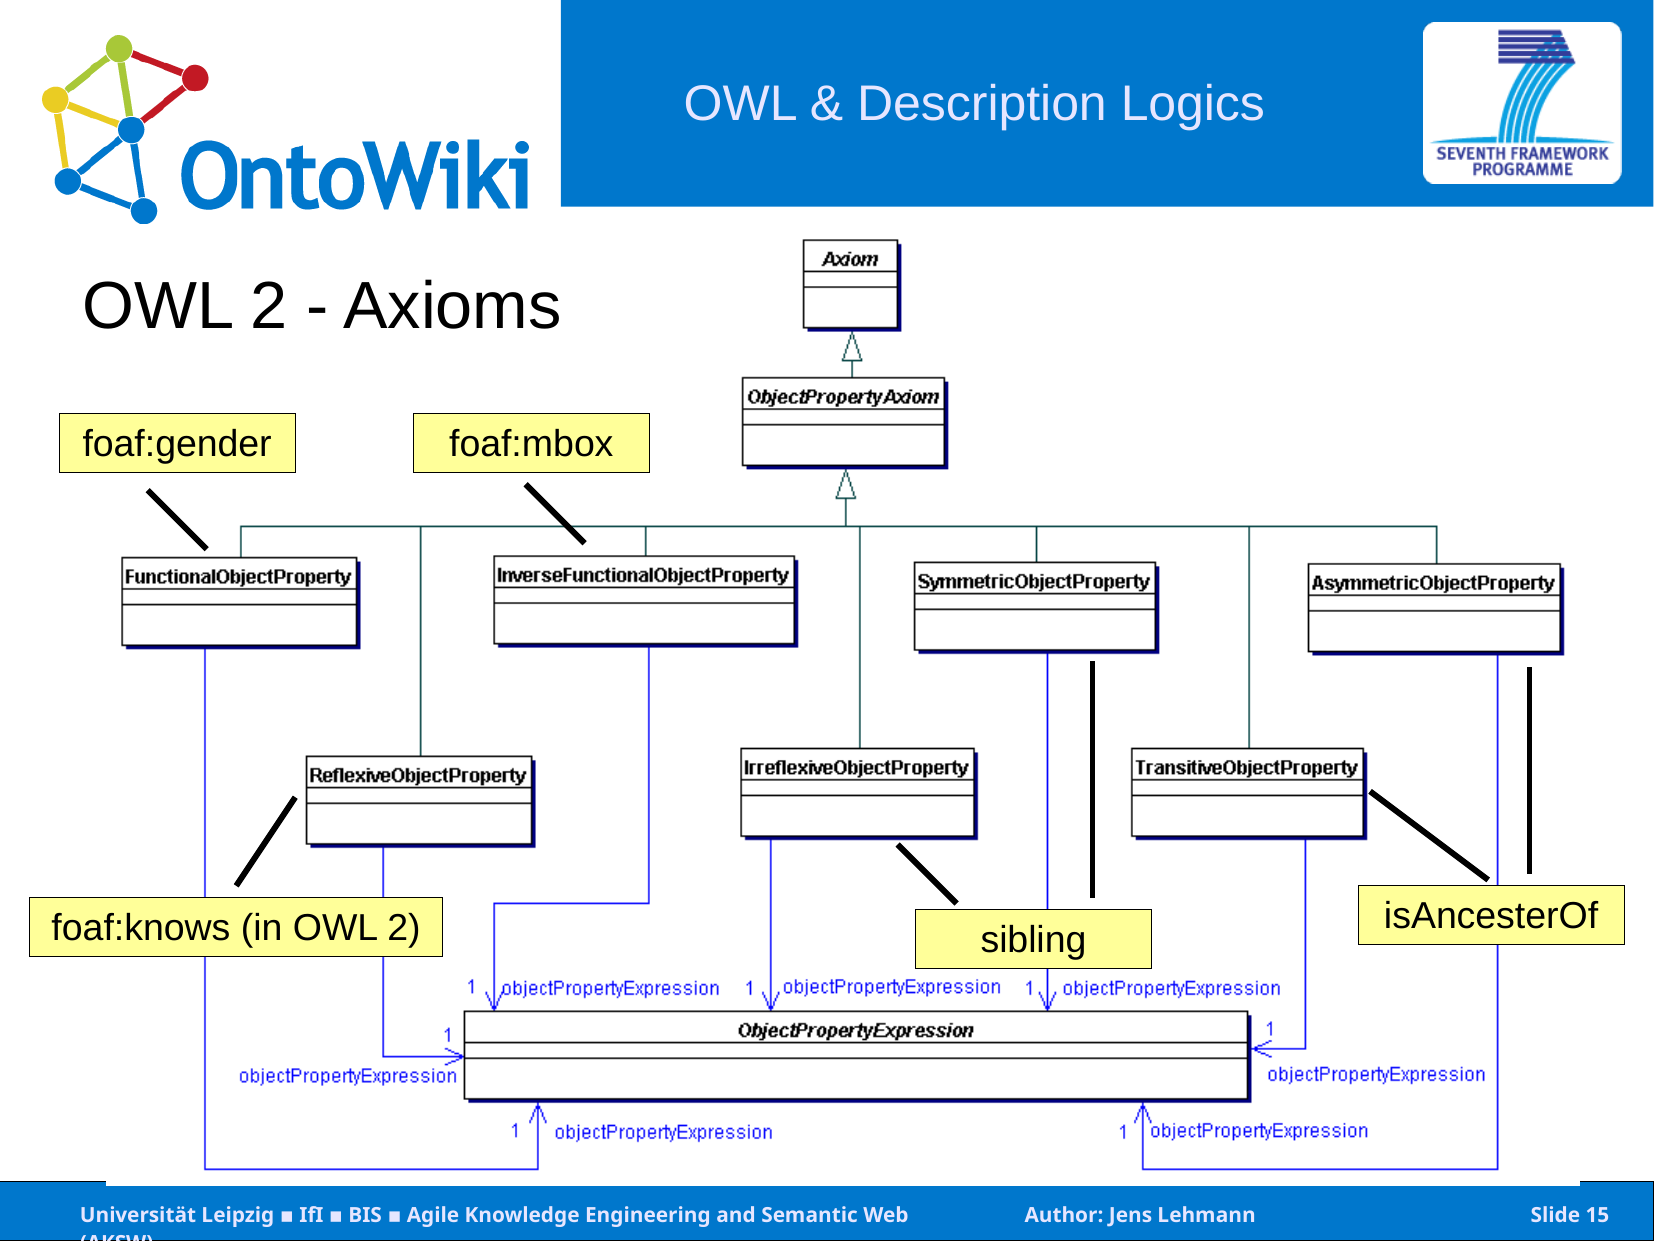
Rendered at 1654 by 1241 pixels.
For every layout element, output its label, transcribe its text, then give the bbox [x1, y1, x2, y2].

title OWL 2 - Axioms [82, 243, 1571, 368]
text_box foaf:knows (in OWL 2) [29, 897, 443, 957]
picture [41, 34, 1580, 1186]
text_box foaf:mbox [413, 413, 650, 473]
picture [1423, 22, 1622, 184]
text_box foaf:gender [59, 413, 296, 473]
text_box isAncesterOf [1358, 885, 1625, 945]
text_box sibling [915, 909, 1152, 969]
